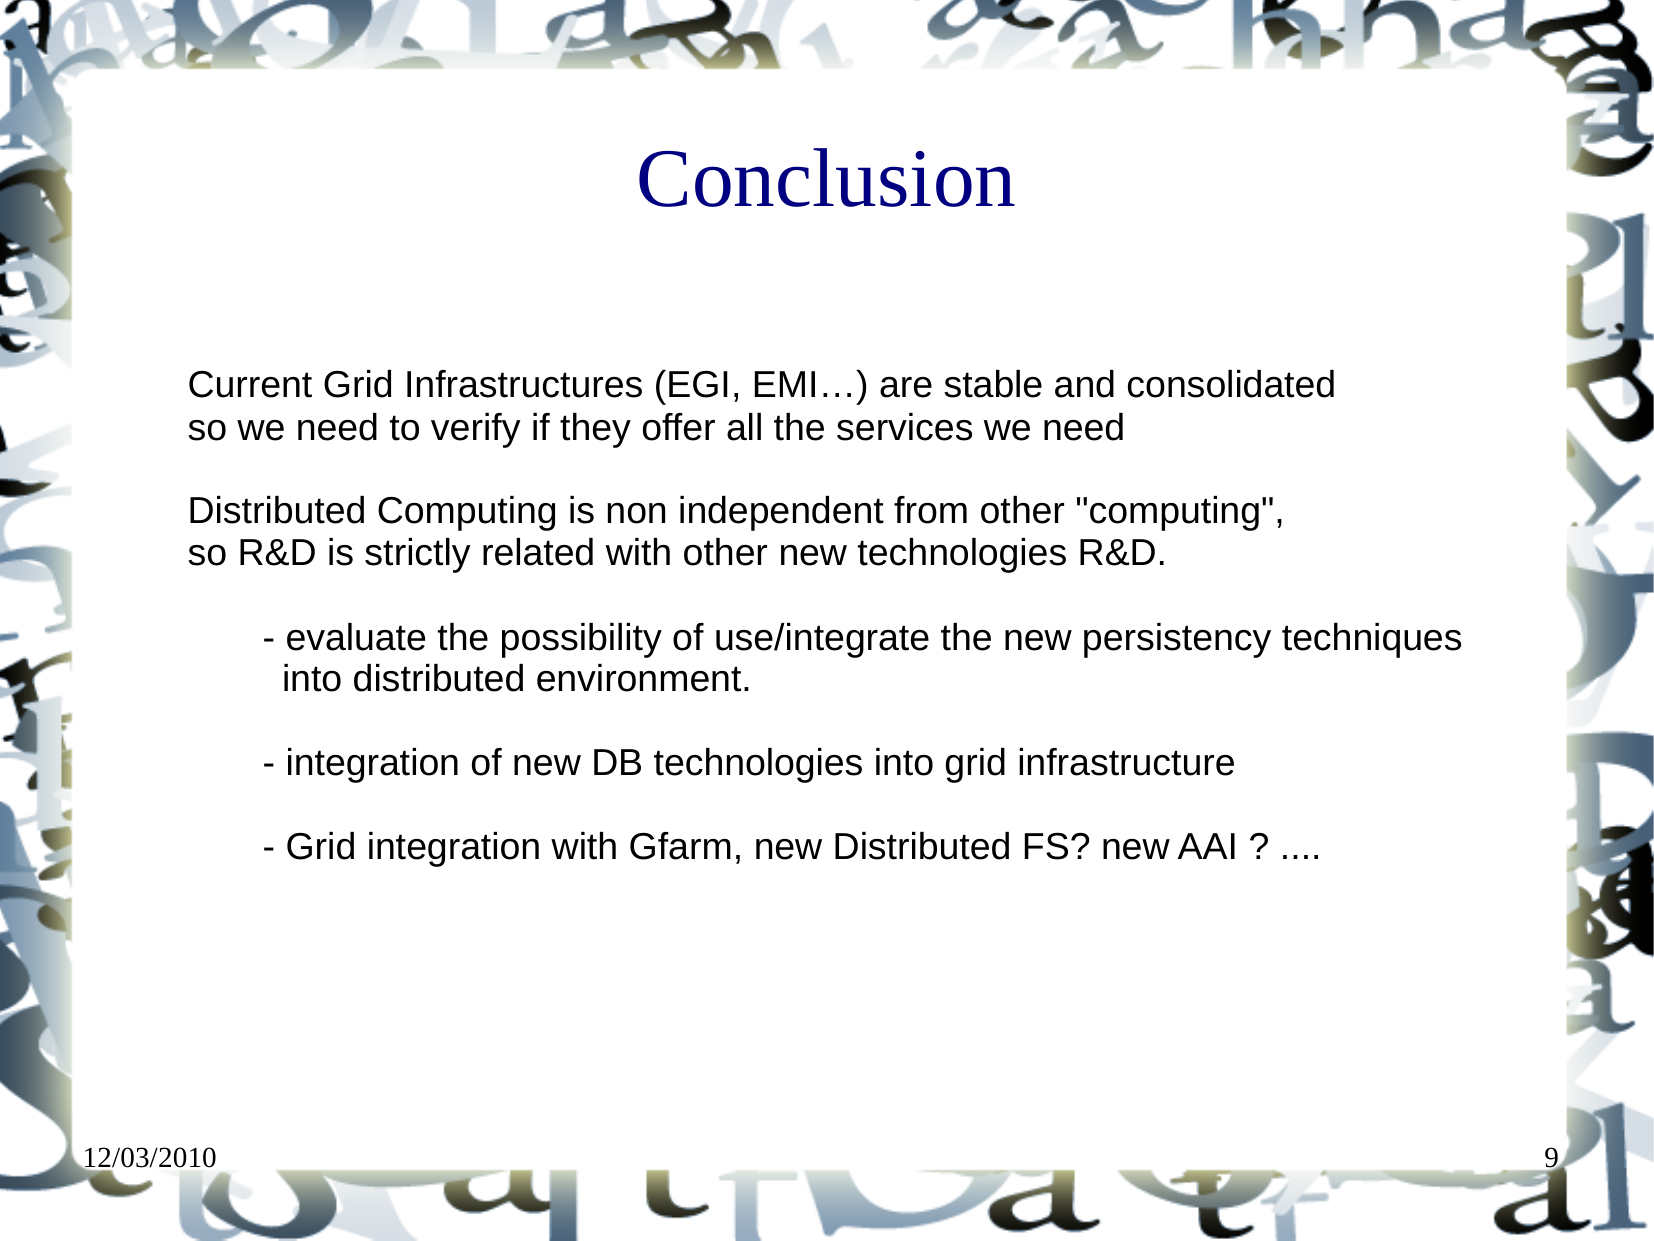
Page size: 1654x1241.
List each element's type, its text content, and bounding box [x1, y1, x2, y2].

picture [0, 0, 1654, 1241]
text_box Conclusion [622, 124, 1032, 232]
text_box Current Grid Infrastructures (EGI, EMI…) are stable and consolidated so we need to verify if they offer all the services we need Distributed Computing is non independent from other "computing", so R&D is strictly related with other new technologies R&D. - evaluate the possibility of use/integrate the new persistency techniques into distributed environment. - integration of new DB technologies into grid infrastructure - Grid integration with Gfarm, new Distributed FS? new AAI ? .... [172, 314, 1485, 918]
